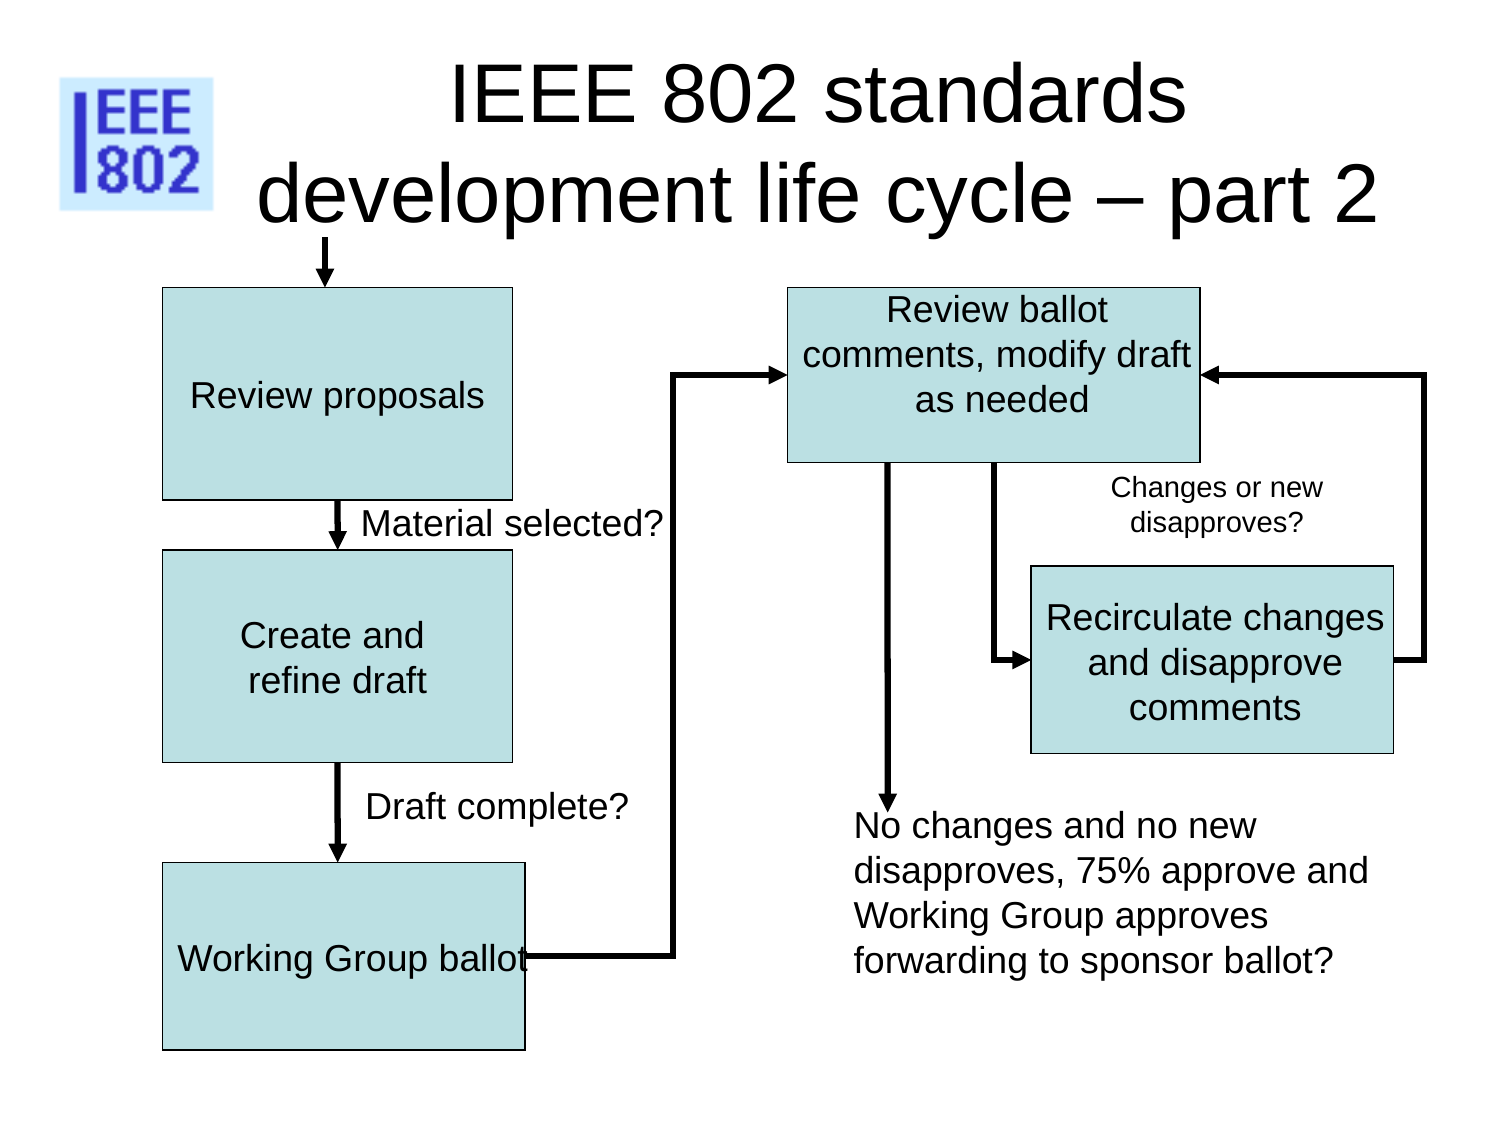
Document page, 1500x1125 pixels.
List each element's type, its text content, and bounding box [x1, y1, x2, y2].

text_box Recirculate changes and disapprove comments [1031, 566, 1394, 754]
text_box Working Group ballot [162, 862, 525, 1050]
text_box IEEE 802 standards development life cycle – part 2 [212, 31, 1425, 247]
text_box Review ballot comments, modify draft as needed [787, 287, 1200, 463]
text_box No changes and no new disapproves, 75% approve and Working Group approves forwarding to sponsor ballot? [838, 793, 1384, 989]
text_box Review proposals [162, 287, 513, 500]
text_box Create and refine draft [162, 549, 513, 763]
text_box Material selected? [345, 491, 679, 552]
text_box Draft complete? [350, 774, 645, 836]
picture [37, 49, 232, 250]
text_box Changes or new disapproves? [1065, 461, 1369, 547]
